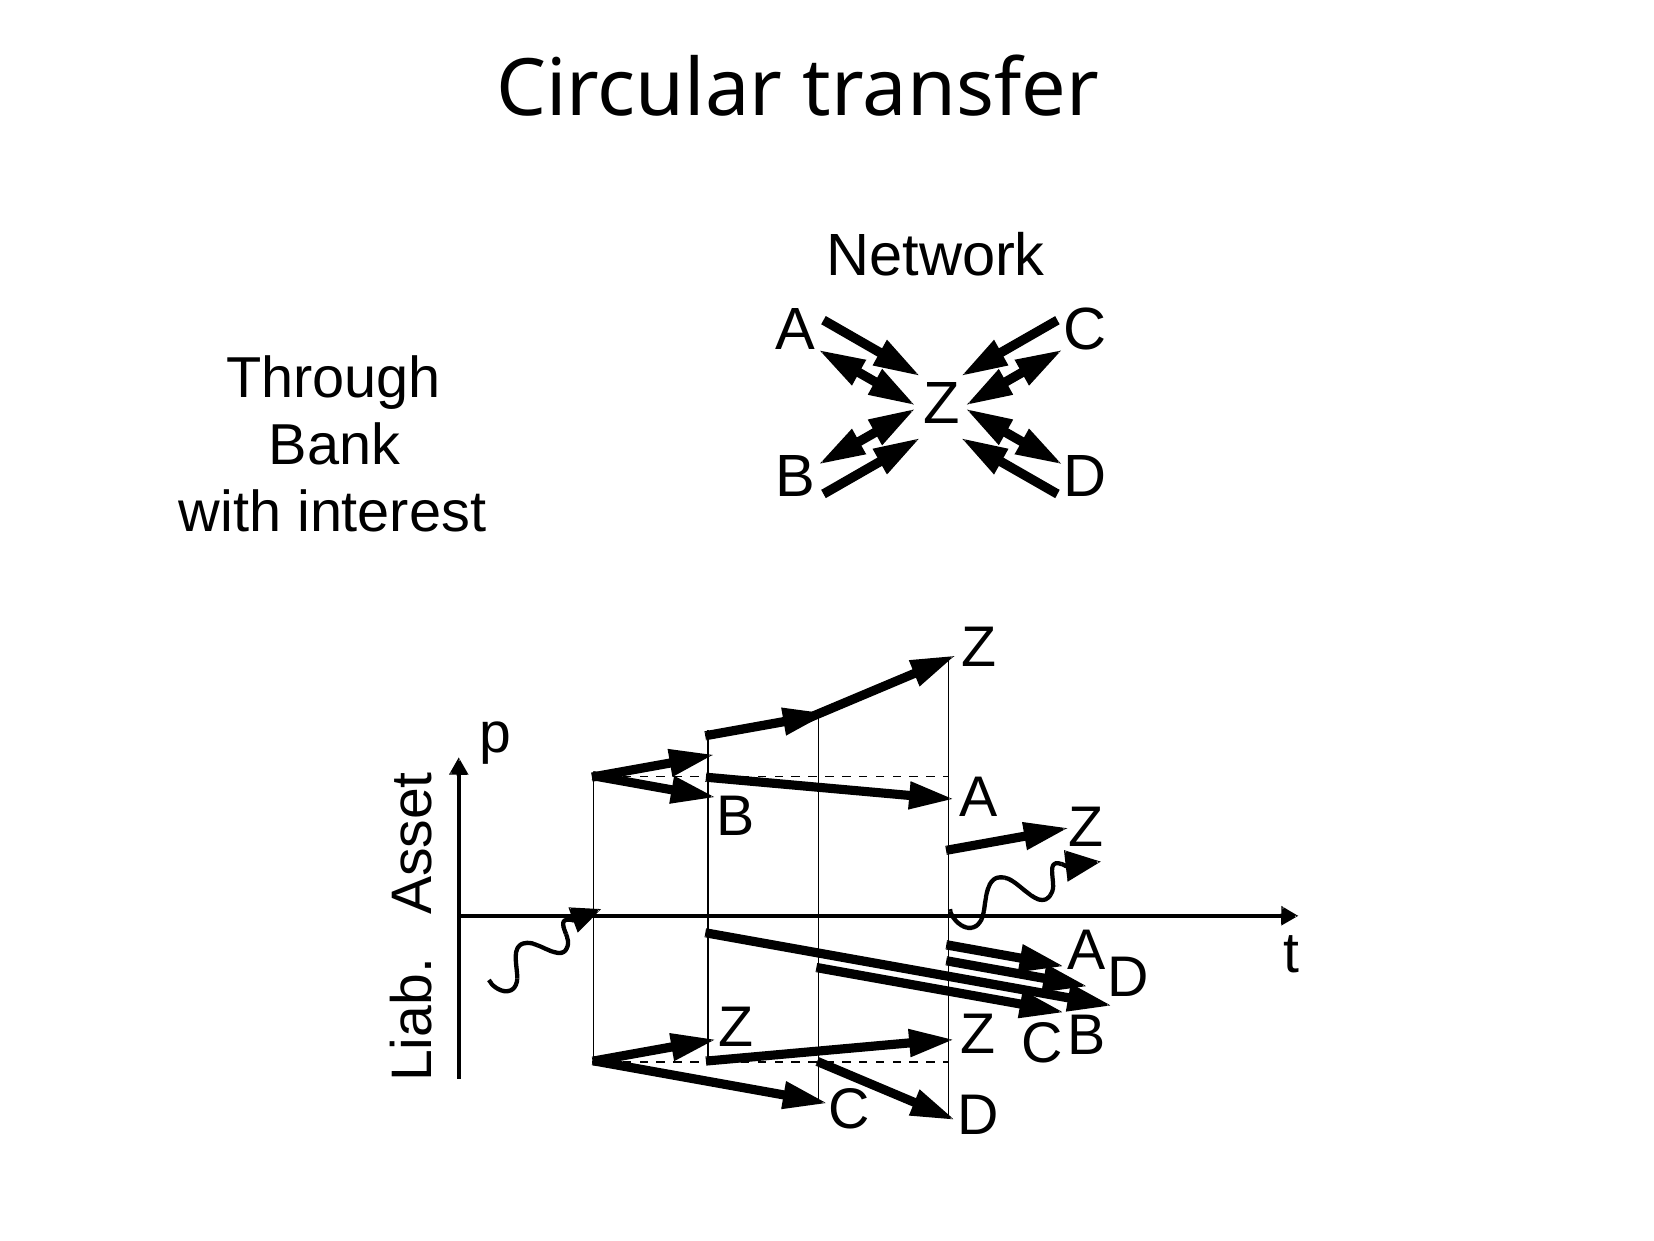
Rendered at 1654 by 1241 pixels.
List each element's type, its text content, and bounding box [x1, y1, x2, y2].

text_box A [959, 765, 1018, 832]
text_box [962, 316, 1062, 405]
text_box C [1021, 1010, 1080, 1078]
text_box [962, 409, 1062, 499]
text_box Z [961, 614, 1020, 682]
text_box Network [826, 221, 1051, 291]
text_box Bank [268, 412, 404, 479]
text_box C [1063, 295, 1125, 365]
text_box Z [960, 1001, 1020, 1069]
text_box Asset [379, 766, 445, 915]
text_box B [716, 783, 776, 851]
text_box Z [1068, 794, 1127, 862]
text_box A [775, 295, 838, 365]
text_box Through [226, 345, 447, 413]
text_box Liab. [379, 952, 445, 1082]
text_box Z [924, 369, 986, 439]
text_box C [828, 1076, 888, 1144]
text_box D [957, 1082, 1017, 1150]
text_box [833, 323, 919, 405]
text_box p [479, 700, 538, 768]
text_box with interest [178, 479, 494, 547]
text_box B [1067, 1002, 1127, 1070]
text_box t [1283, 920, 1342, 987]
text_box A [1067, 918, 1127, 985]
text_box D [1063, 442, 1125, 512]
text_box [820, 409, 919, 499]
text_box [448, 656, 1299, 1120]
text_box D [1107, 945, 1167, 1012]
text_box B [775, 442, 838, 512]
text_box Z [718, 994, 778, 1062]
text_box Circular transfer [496, 31, 1157, 128]
